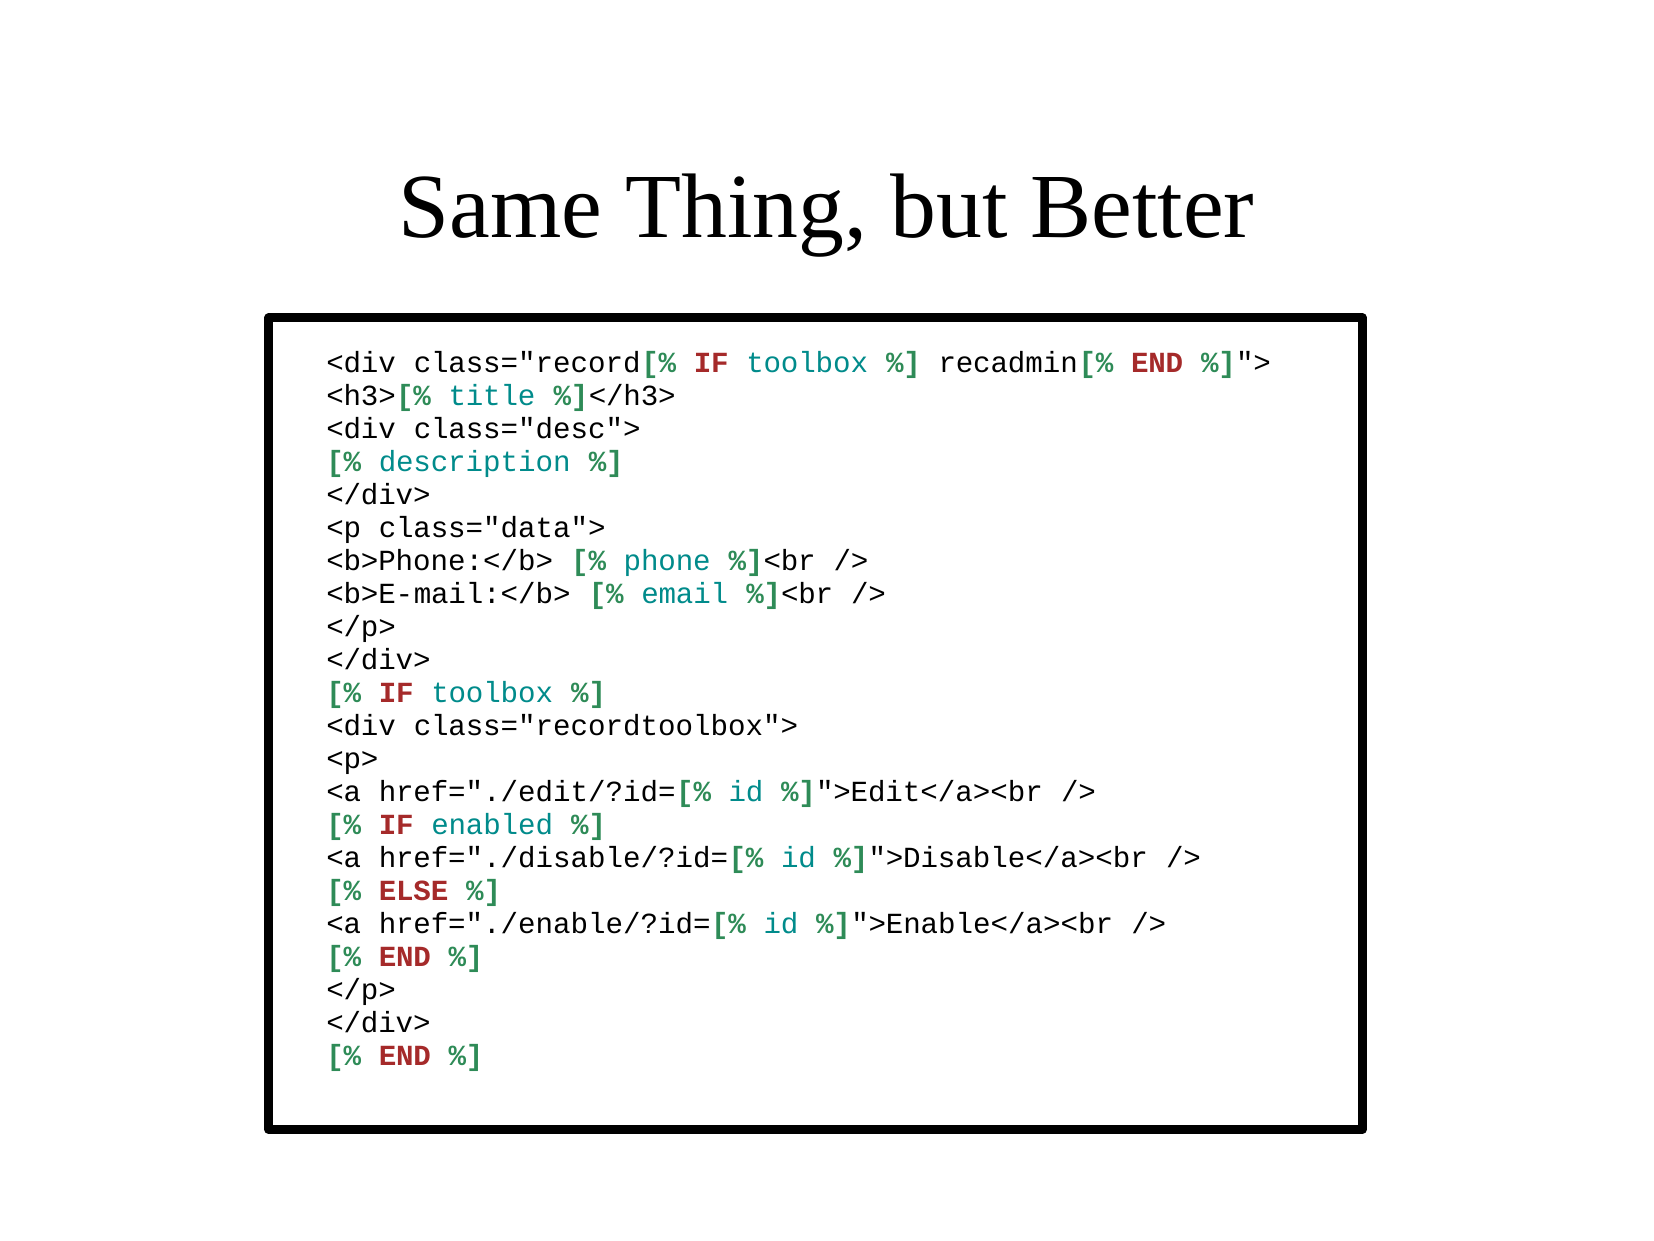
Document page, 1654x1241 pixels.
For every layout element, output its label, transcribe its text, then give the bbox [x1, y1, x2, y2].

title Same Thing, but Better [121, 102, 1534, 311]
chart [324, 348, 1328, 1120]
